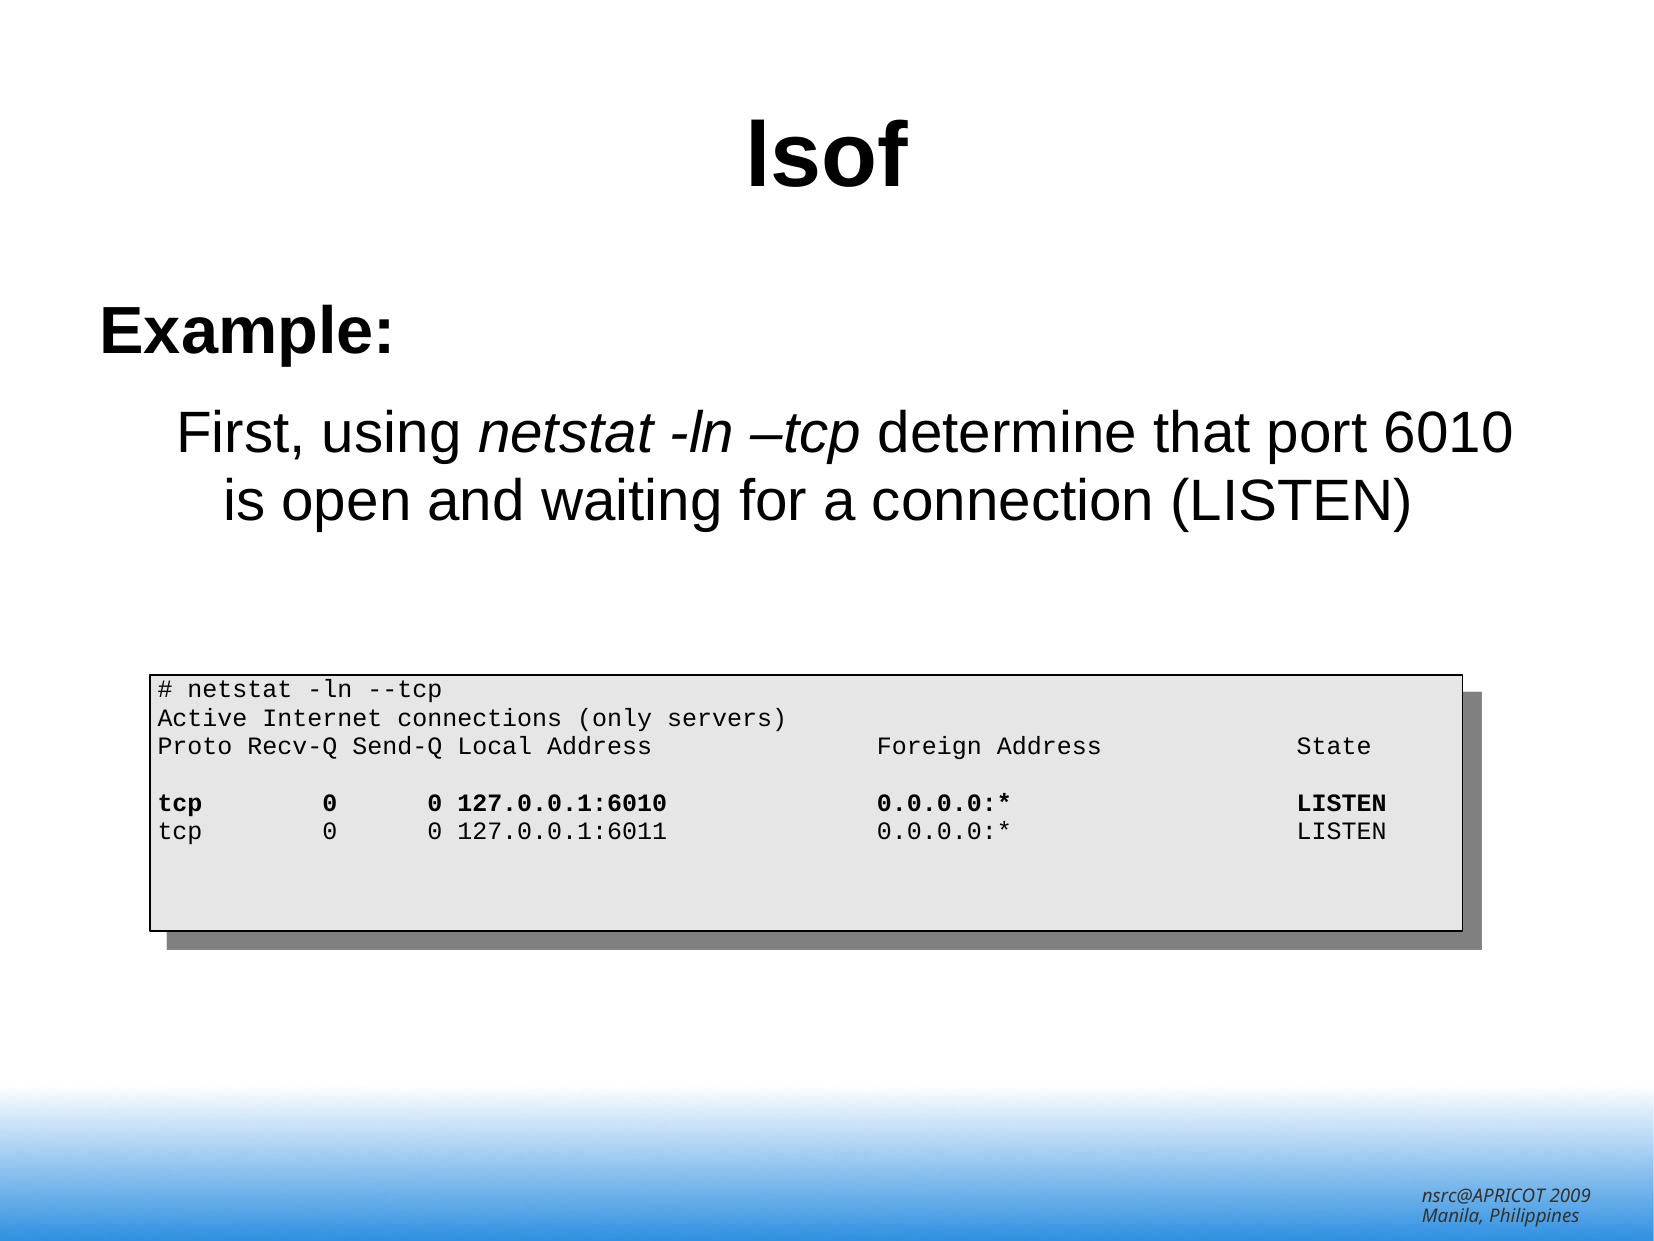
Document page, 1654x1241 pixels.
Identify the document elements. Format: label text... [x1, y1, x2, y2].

list Example: First, using netstat -ln –tcp determine that port 6010 is open and waiting for a connection (LISTEN) [82, 290, 1571, 622]
title lsof [82, 49, 1571, 257]
picture [0, 1083, 1654, 1241]
text_box # netstat -ln --tcp Active Internet connections (only servers)‏ Proto Recv-Q Send-Q Local Address Foreign Address State tcp 0 0 127.0.0.1:6010 0.0.0.0:* LISTEN tcp 0 0 127.0.0.1:6011 0.0.0.0:* LISTEN [149, 675, 1463, 931]
